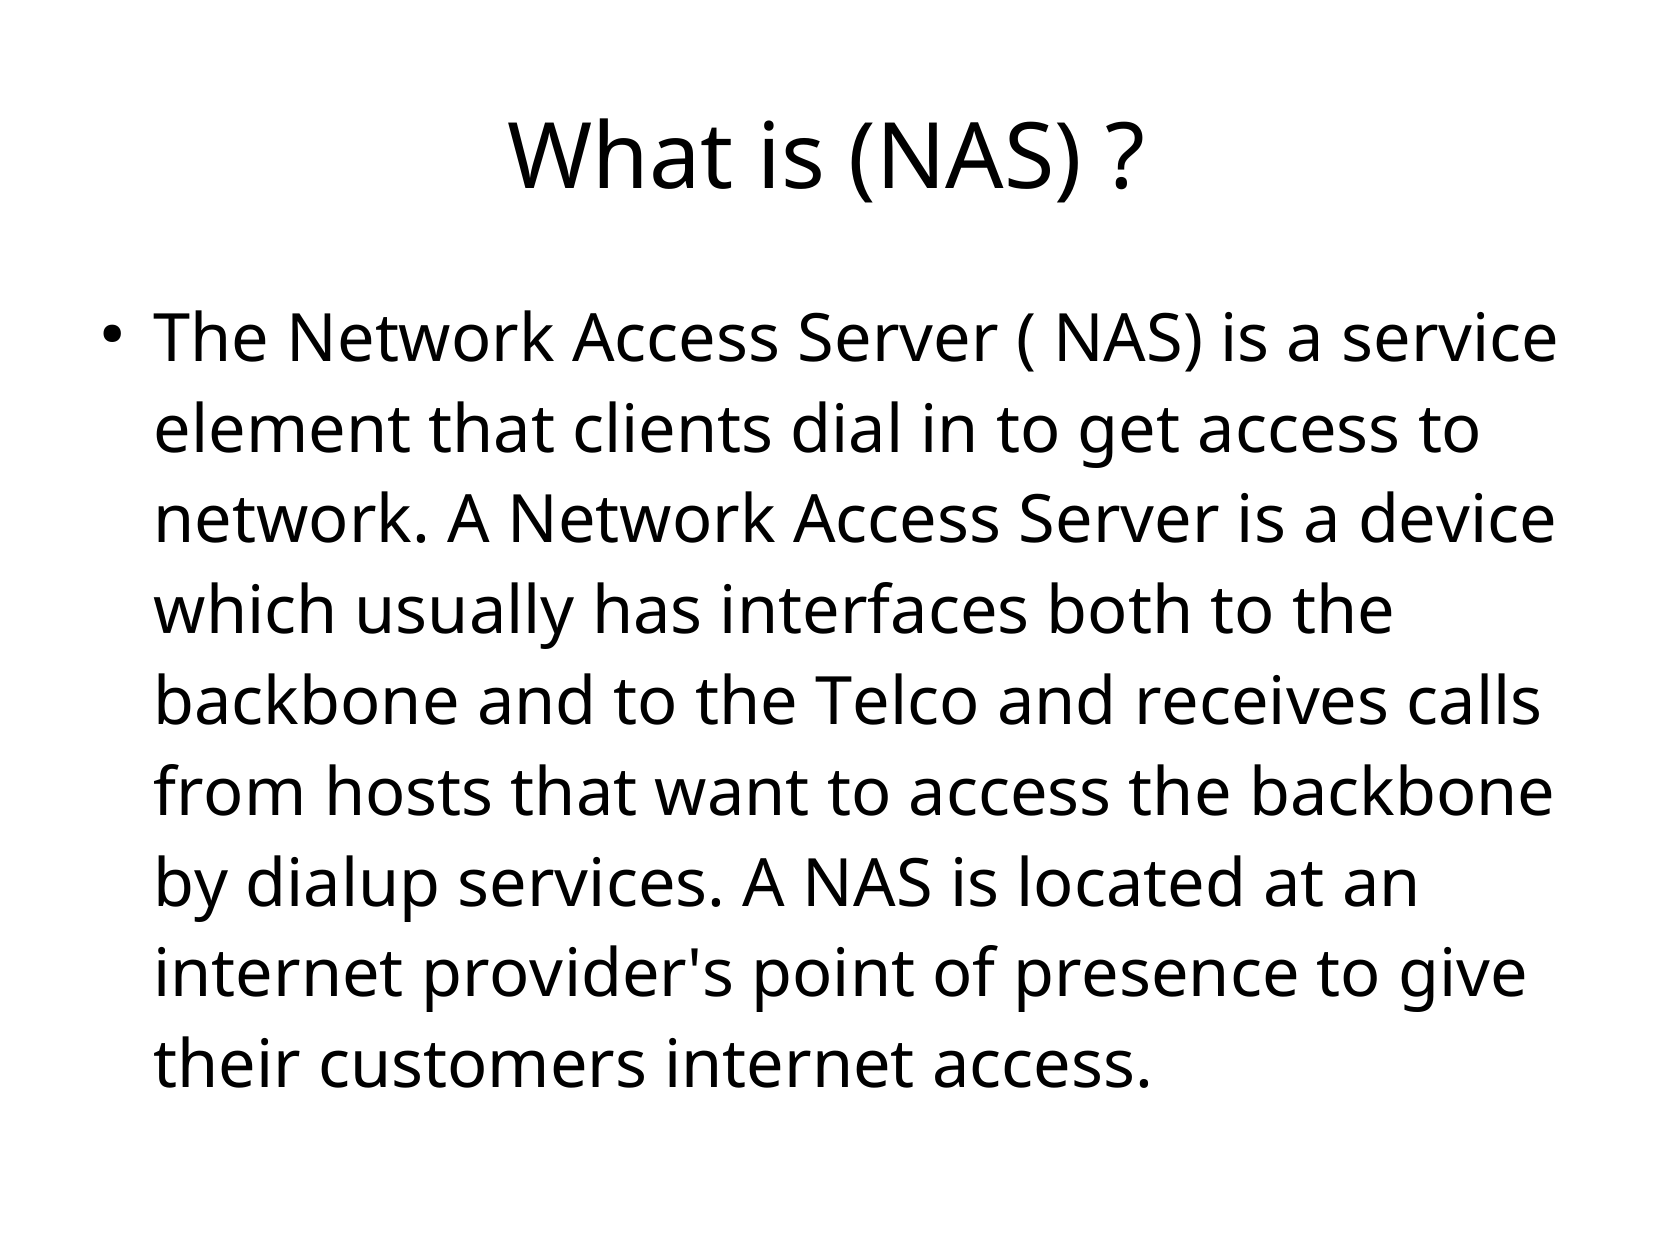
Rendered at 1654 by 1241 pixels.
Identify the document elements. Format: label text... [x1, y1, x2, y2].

list The Network Access Server ( NAS) is a service element that clients dial in to get access to network. A Network Access Server is a device which usually has interfaces both to the backbone and to the Telco and receives calls from hosts that want to access the backbone by dialup services. A NAS is located at an internet provider's point of presence to give their customers internet access. [82, 290, 1571, 1094]
title What is (NAS) ? [82, 56, 1571, 250]
